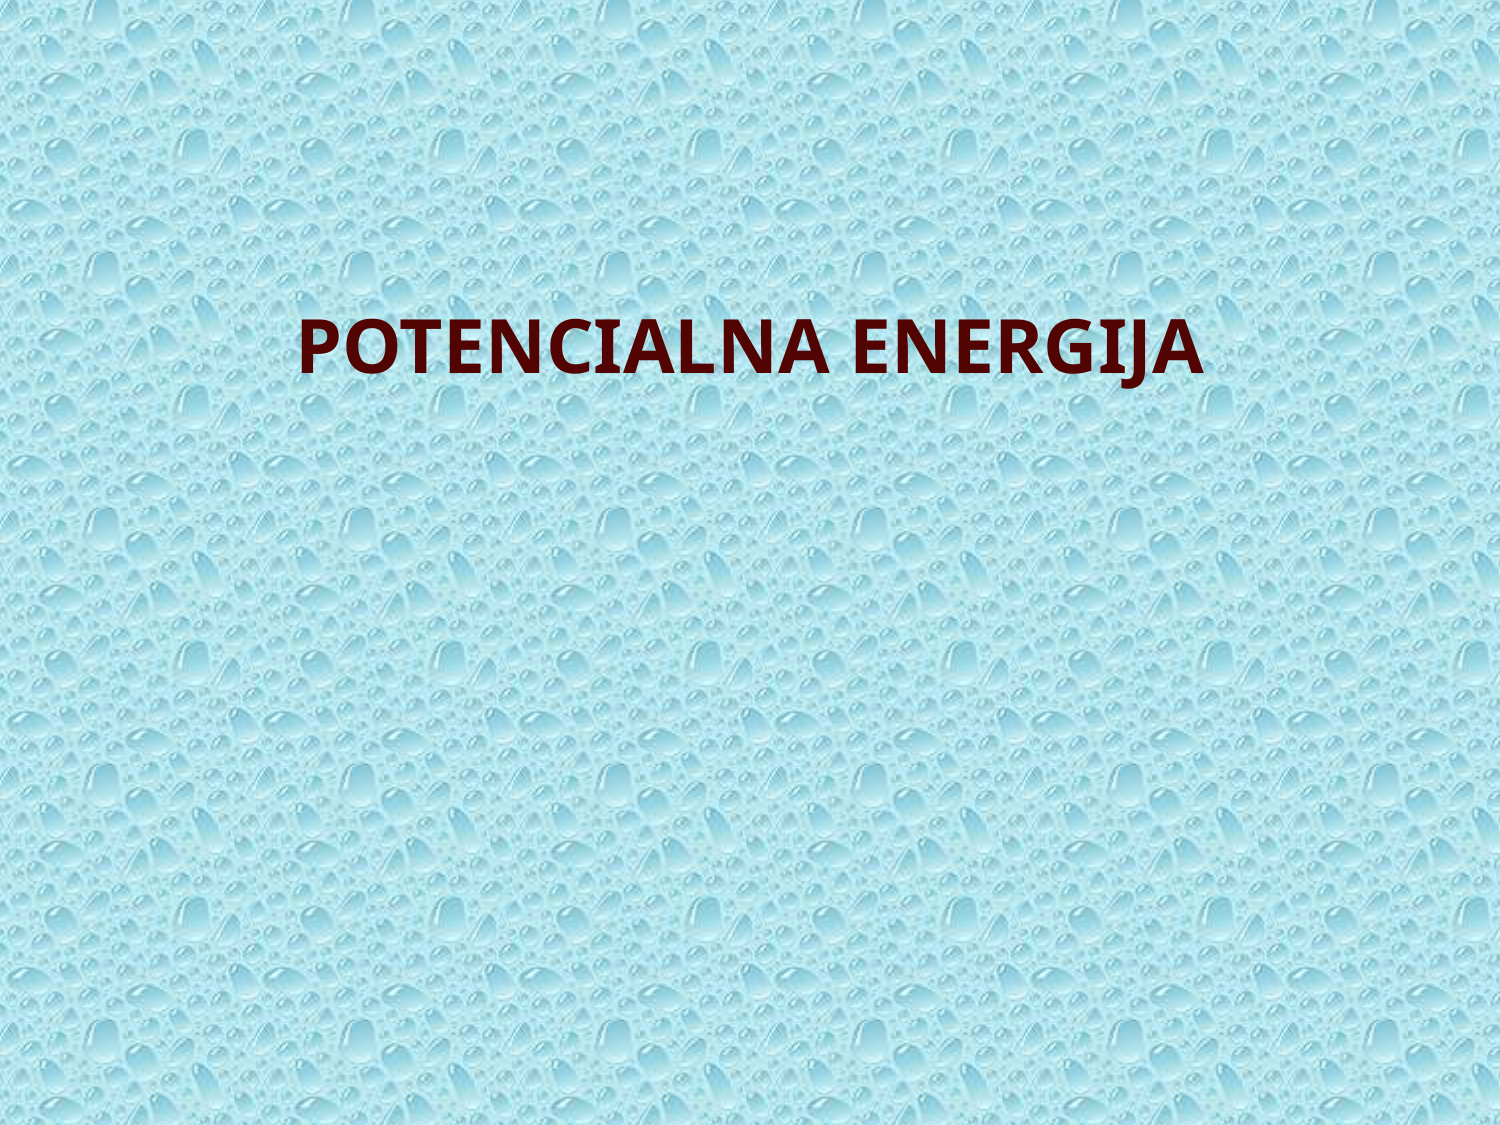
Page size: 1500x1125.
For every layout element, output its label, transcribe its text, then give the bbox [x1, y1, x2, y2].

picture [0, 0, 1500, 1125]
text_box POTENCIALNA ENERGIJA [265, 290, 1235, 521]
